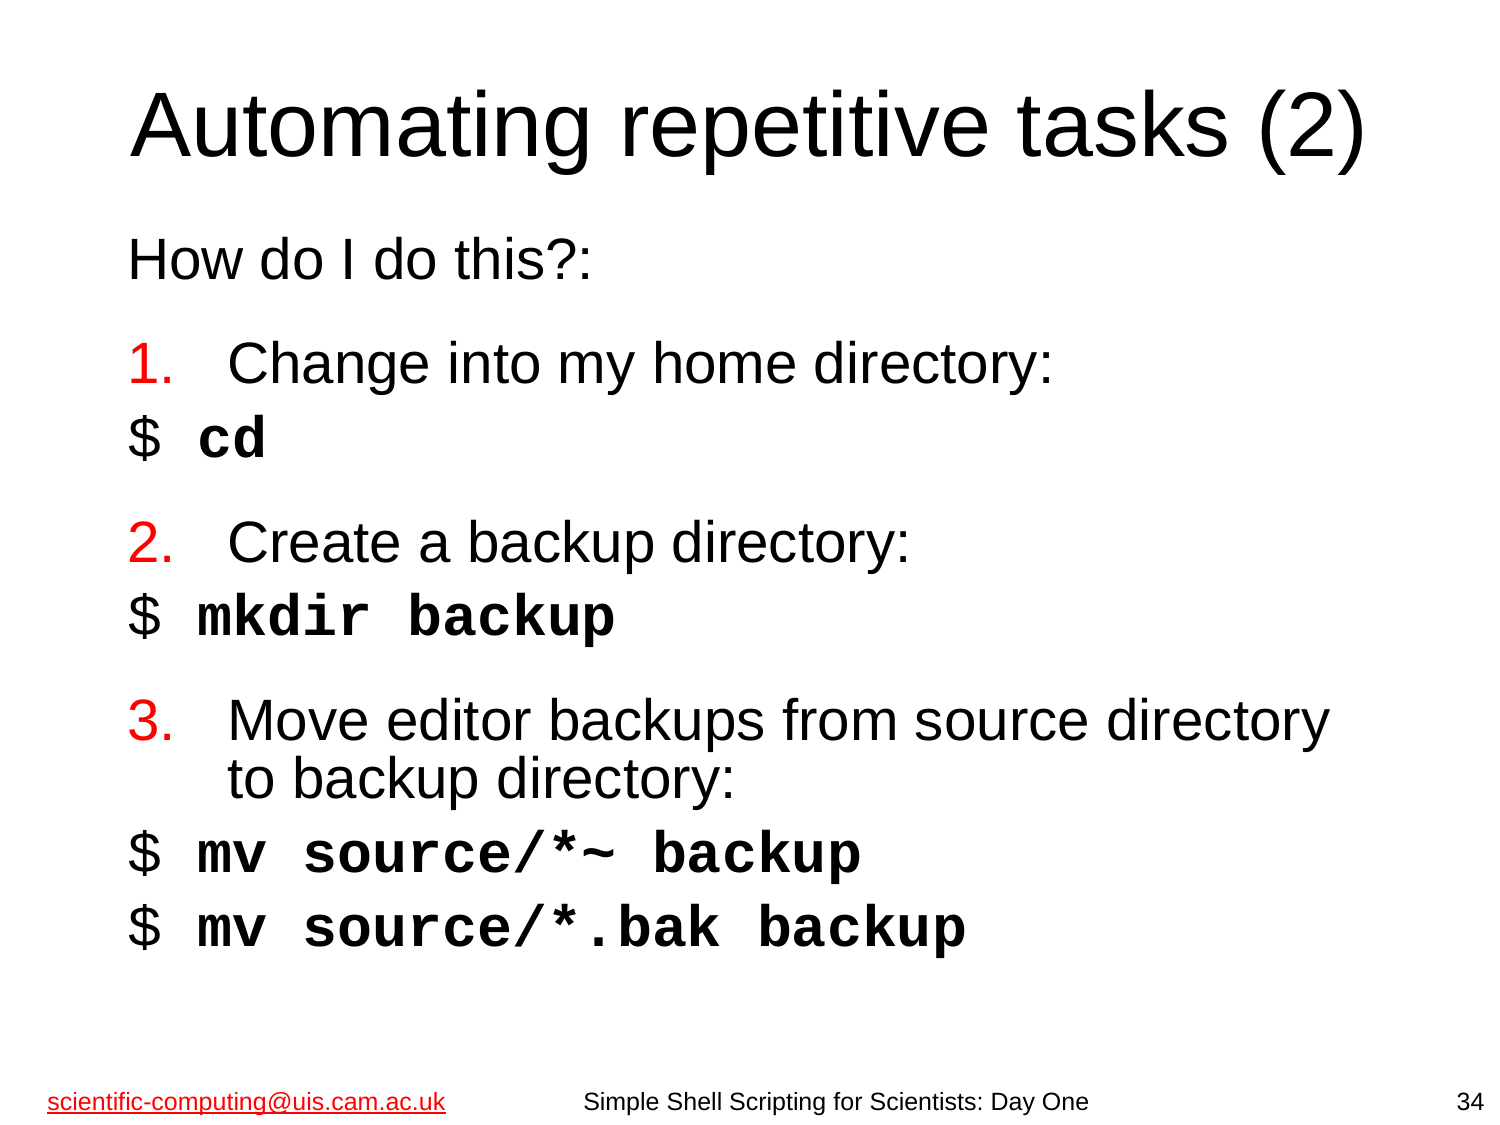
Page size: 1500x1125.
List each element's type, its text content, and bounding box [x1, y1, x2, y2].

list How do I do this?: 1. Change into my home directory: $ cd 2. Create a backup directory: $ mkdir backup 3. Move editor backups from source directory to backup directory: $ mv source/*~ backup $ mv source/*.bak backup [112, 224, 1388, 1000]
title Automating repetitive tasks (2) [37, 62, 1463, 188]
